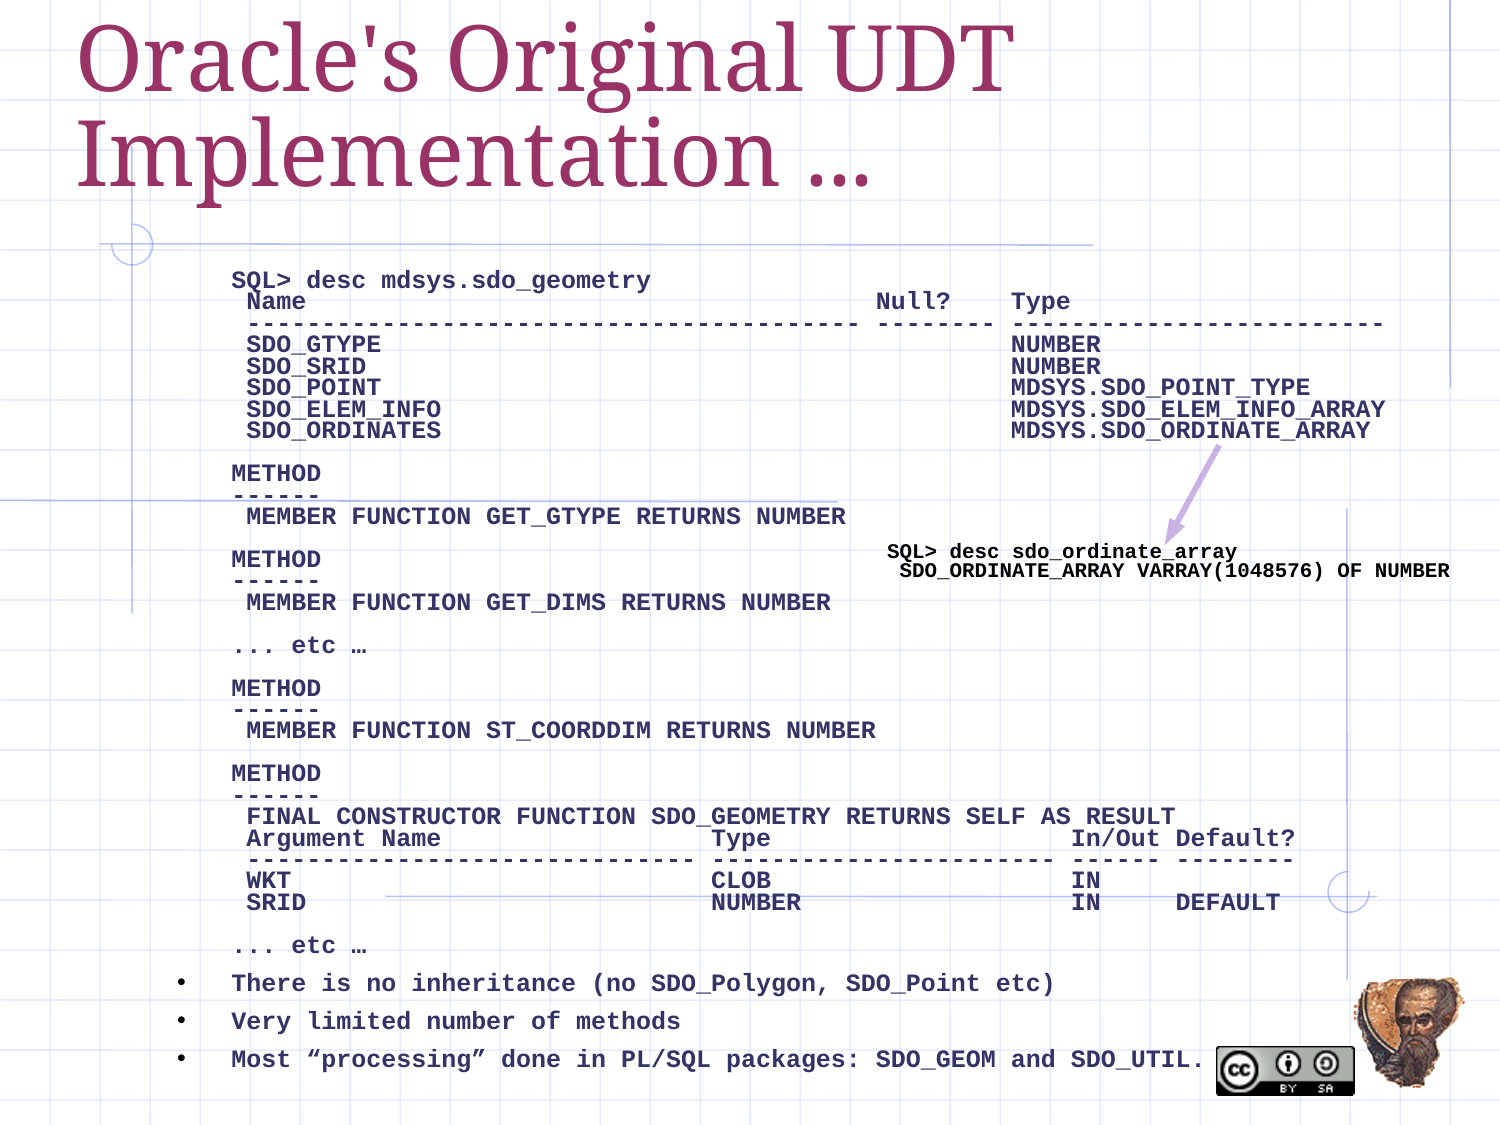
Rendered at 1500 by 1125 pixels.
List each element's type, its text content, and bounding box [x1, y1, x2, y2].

text_box SQL> desc sdo_ordinate_array SDO_ORDINATE_ARRAY VARRAY(1048576) OF NUMBER [887, 543, 1483, 613]
list SQL> desc mdsys.sdo_geometry Name Null? Type ----------------------------------------- -------- ------------------------- SDO_GTYPE NUMBER SDO_SRID NUMBER SDO_POINT MDSYS.SDO_POINT_TYPE SDO_ELEM_INFO MDSYS.SDO_ELEM_INFO_ARRAY SDO_ORDINATES MDSYS.SDO_ORDINATE_ARRAY METHOD ------ MEMBER FUNCTION GET_GTYPE RETURNS NUMBER METHOD ------ MEMBER FUNCTION GET_DIMS RETURNS NUMBER ... etc … METHOD ------ MEMBER FUNCTION ST_COORDDIM RETURNS NUMBER METHOD ------ FINAL CONSTRUCTOR FUNCTION SDO_GEOMETRY RETURNS SELF AS RESULT Argument Name Type In/Out Default? ------------------------------ ----------------------- ------ -------- WKT CLOB IN SRID NUMBER IN DEFAULT ... etc … There is no inheritance (no SDO_Polygon, SDO_Point etc) Very limited number of methods Most “processing” done in PL/SQL packages: SDO_GEOM and SDO_UTIL. [177, 271, 1441, 1087]
picture [1216, 976, 1465, 1096]
title Oracle's Original UDT Implementation ... [74, 1, 1424, 220]
